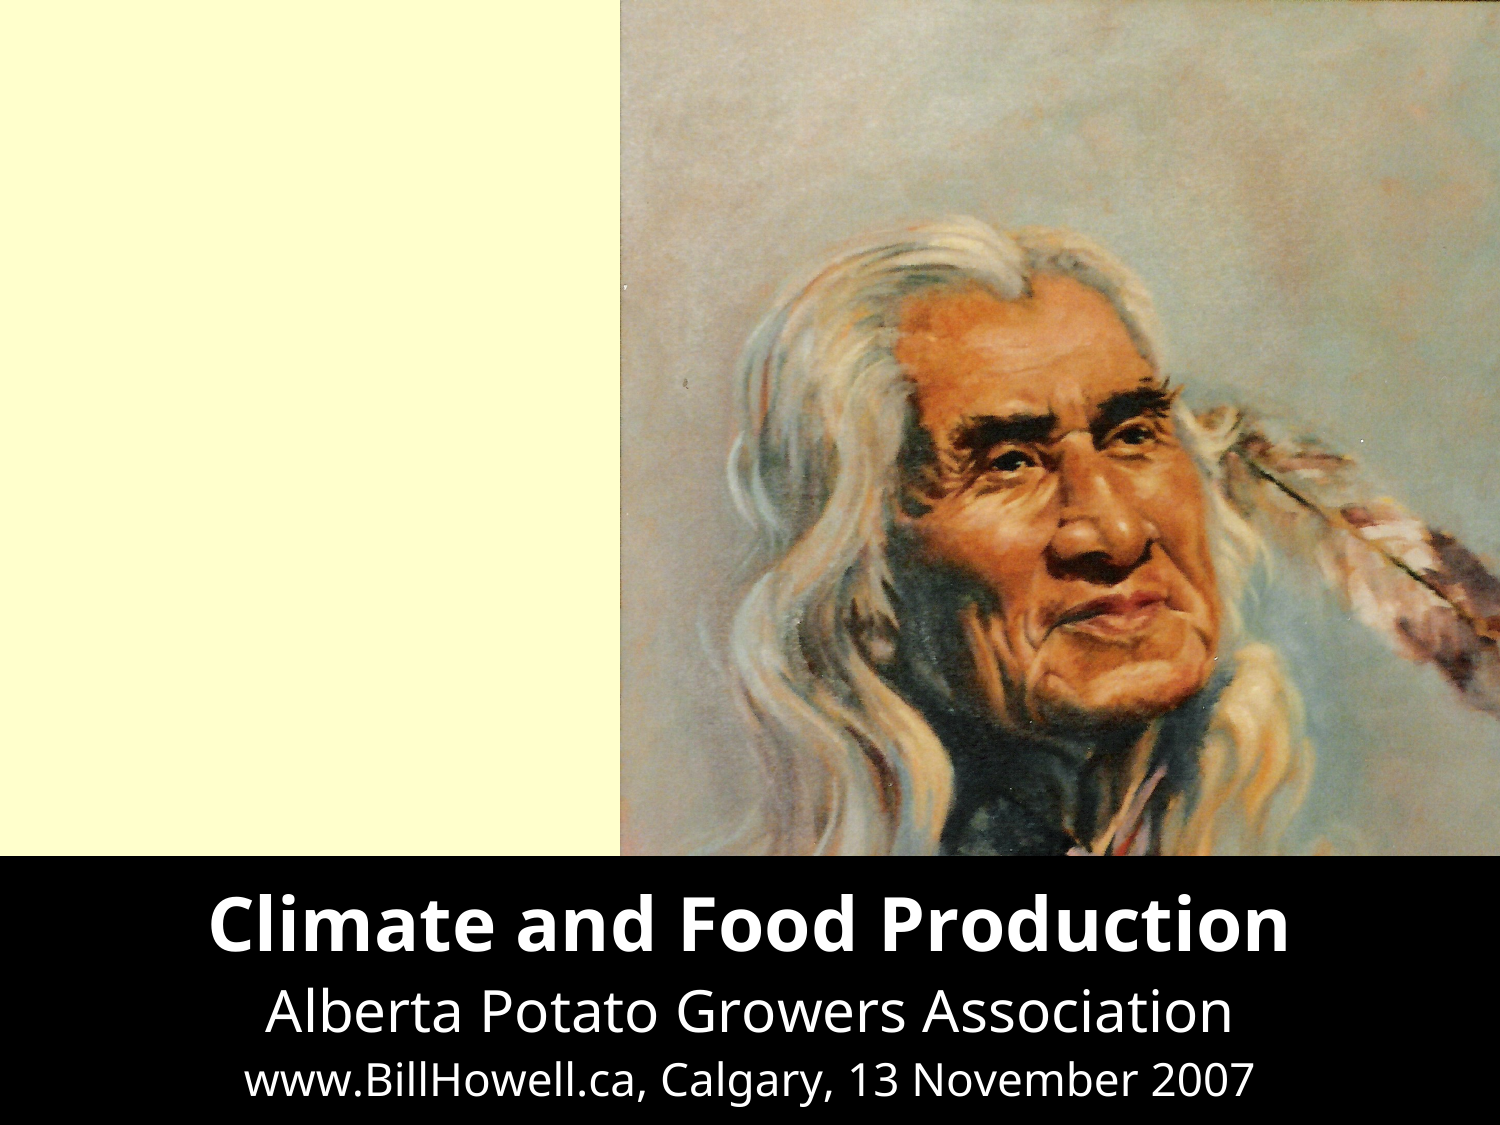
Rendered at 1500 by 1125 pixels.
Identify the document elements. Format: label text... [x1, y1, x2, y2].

text_box Climate and Food Production Alberta Potato Growers Association www.BillHowell.ca, Calgary, 13 November 2007 [0, 856, 1500, 1125]
picture [620, 0, 1500, 856]
